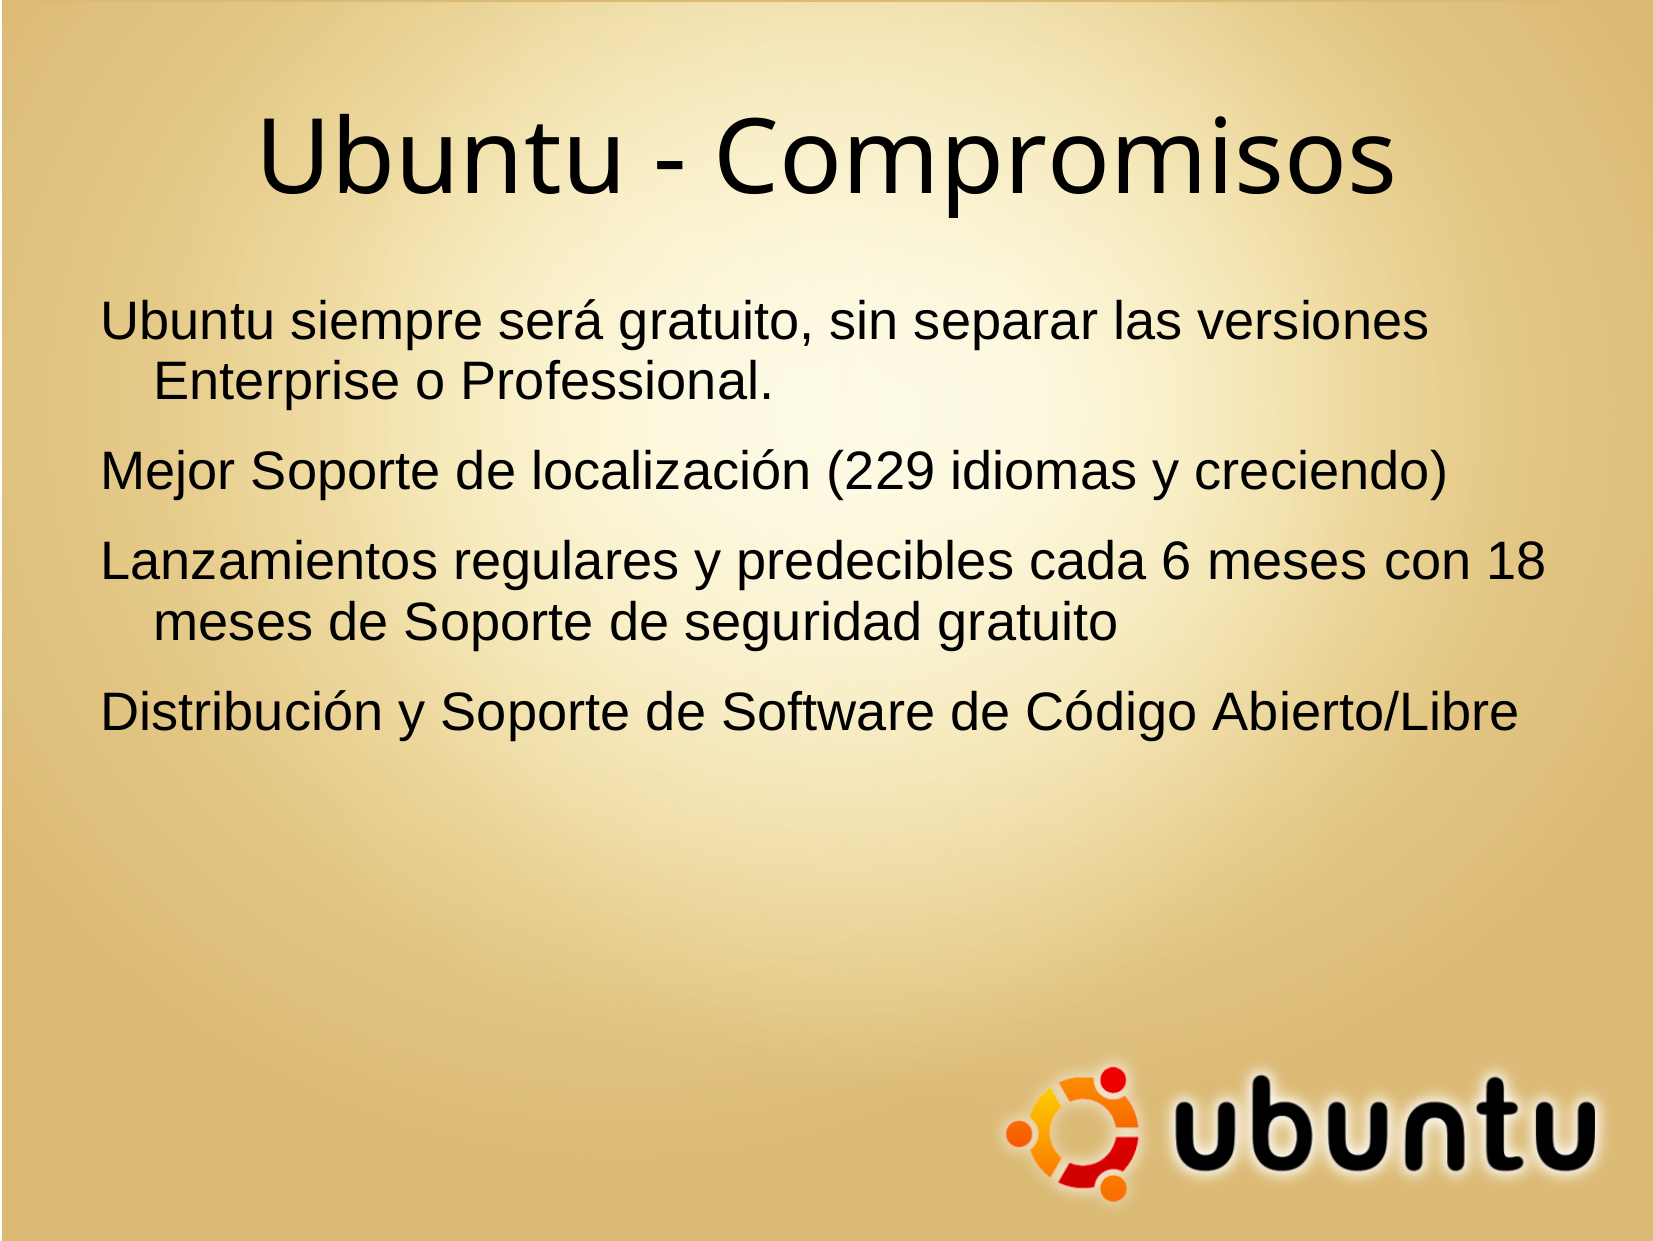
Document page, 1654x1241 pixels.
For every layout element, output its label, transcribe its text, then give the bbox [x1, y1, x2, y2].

title Ubuntu - Compromisos [82, 49, 1571, 257]
list Ubuntu siempre será gratuito, sin separar las versiones Enterprise o Professional. Mejor Soporte de localización (229 idiomas y creciendo) Lanzamientos regulares y predecibles cada 6 meses con 18 meses de Soporte de seguridad gratuito Distribución y Soporte de Software de Código Abierto/Libre [82, 290, 1571, 1109]
picture [2, 0, 1654, 1241]
